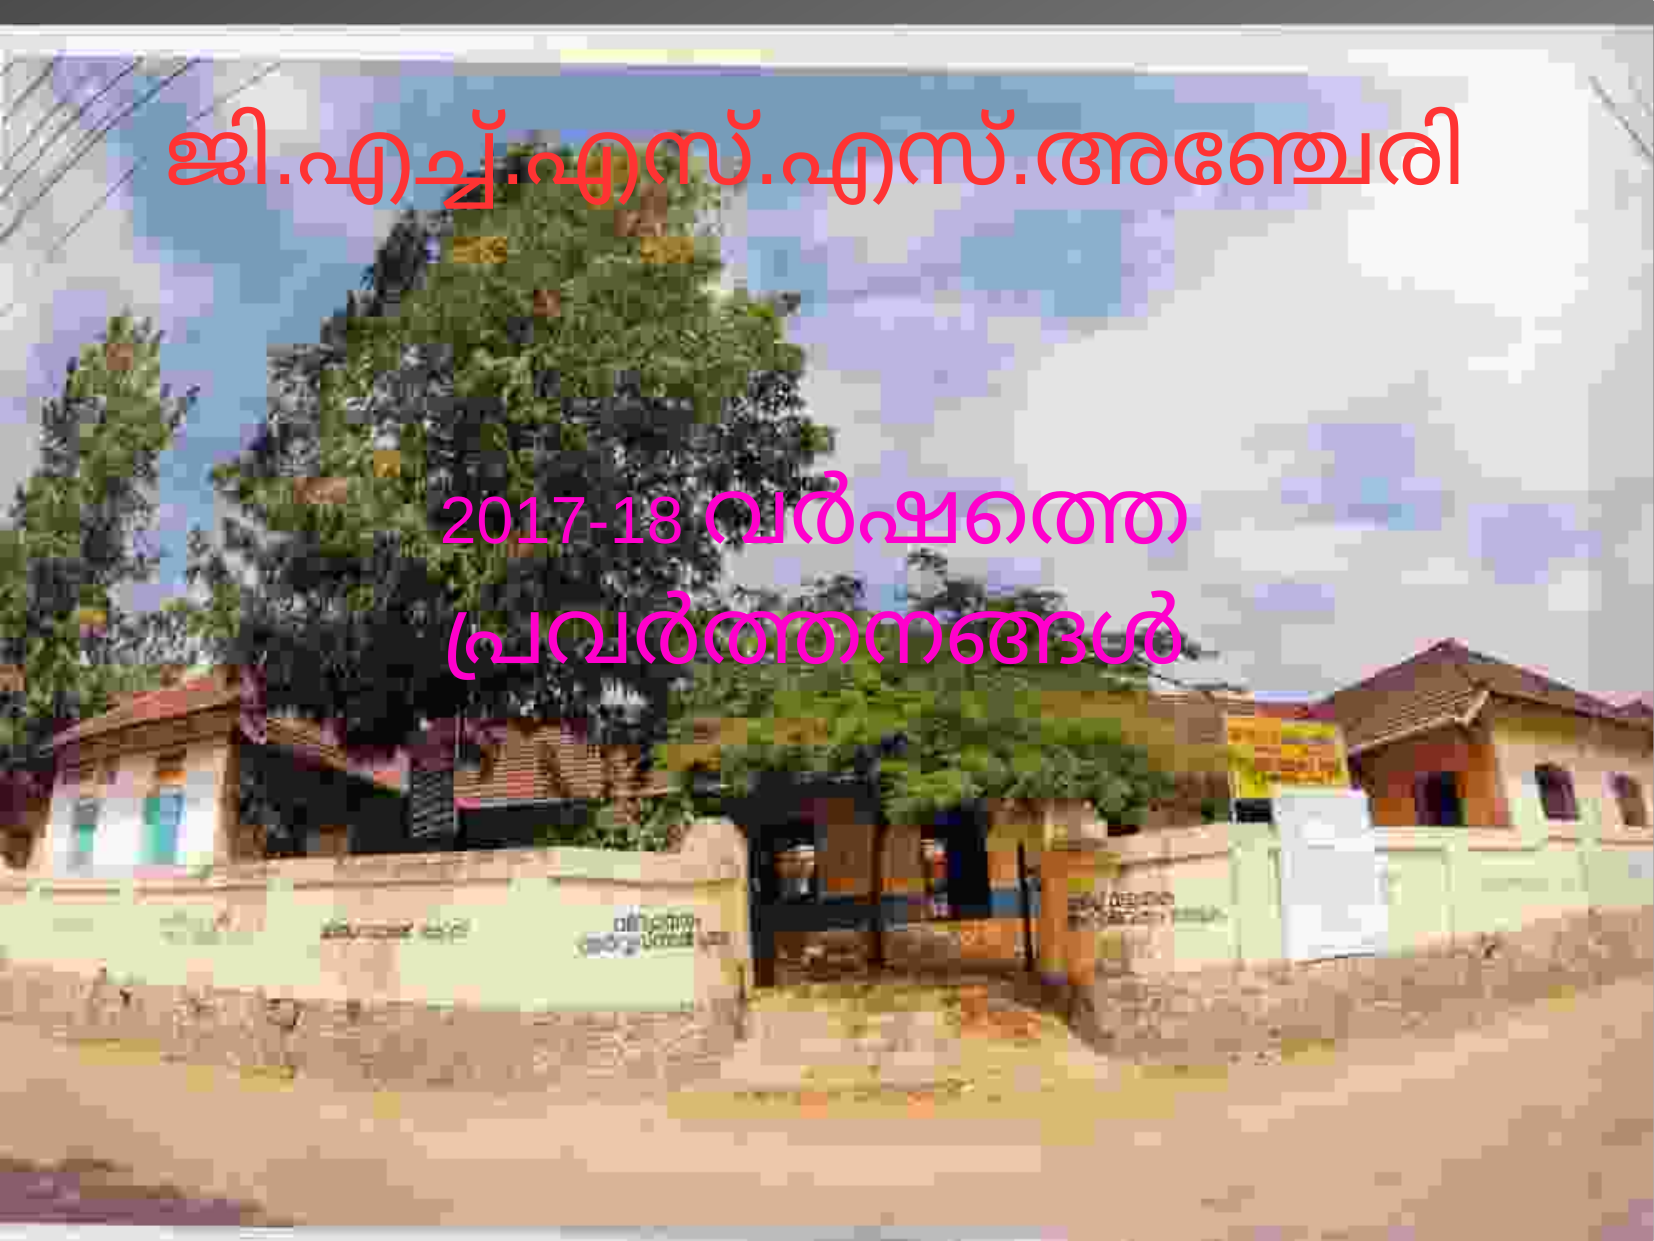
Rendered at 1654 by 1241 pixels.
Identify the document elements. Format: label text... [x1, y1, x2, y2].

title ജി.എച്ച്.എസ്.എസ്.അഞ്ചേരി 2017-18 വര്‍ഷത്തെ പ്രവര്‍ത്തനങ്ങള്‍ [70, 0, 1560, 884]
picture [0, 23, 1654, 1241]
